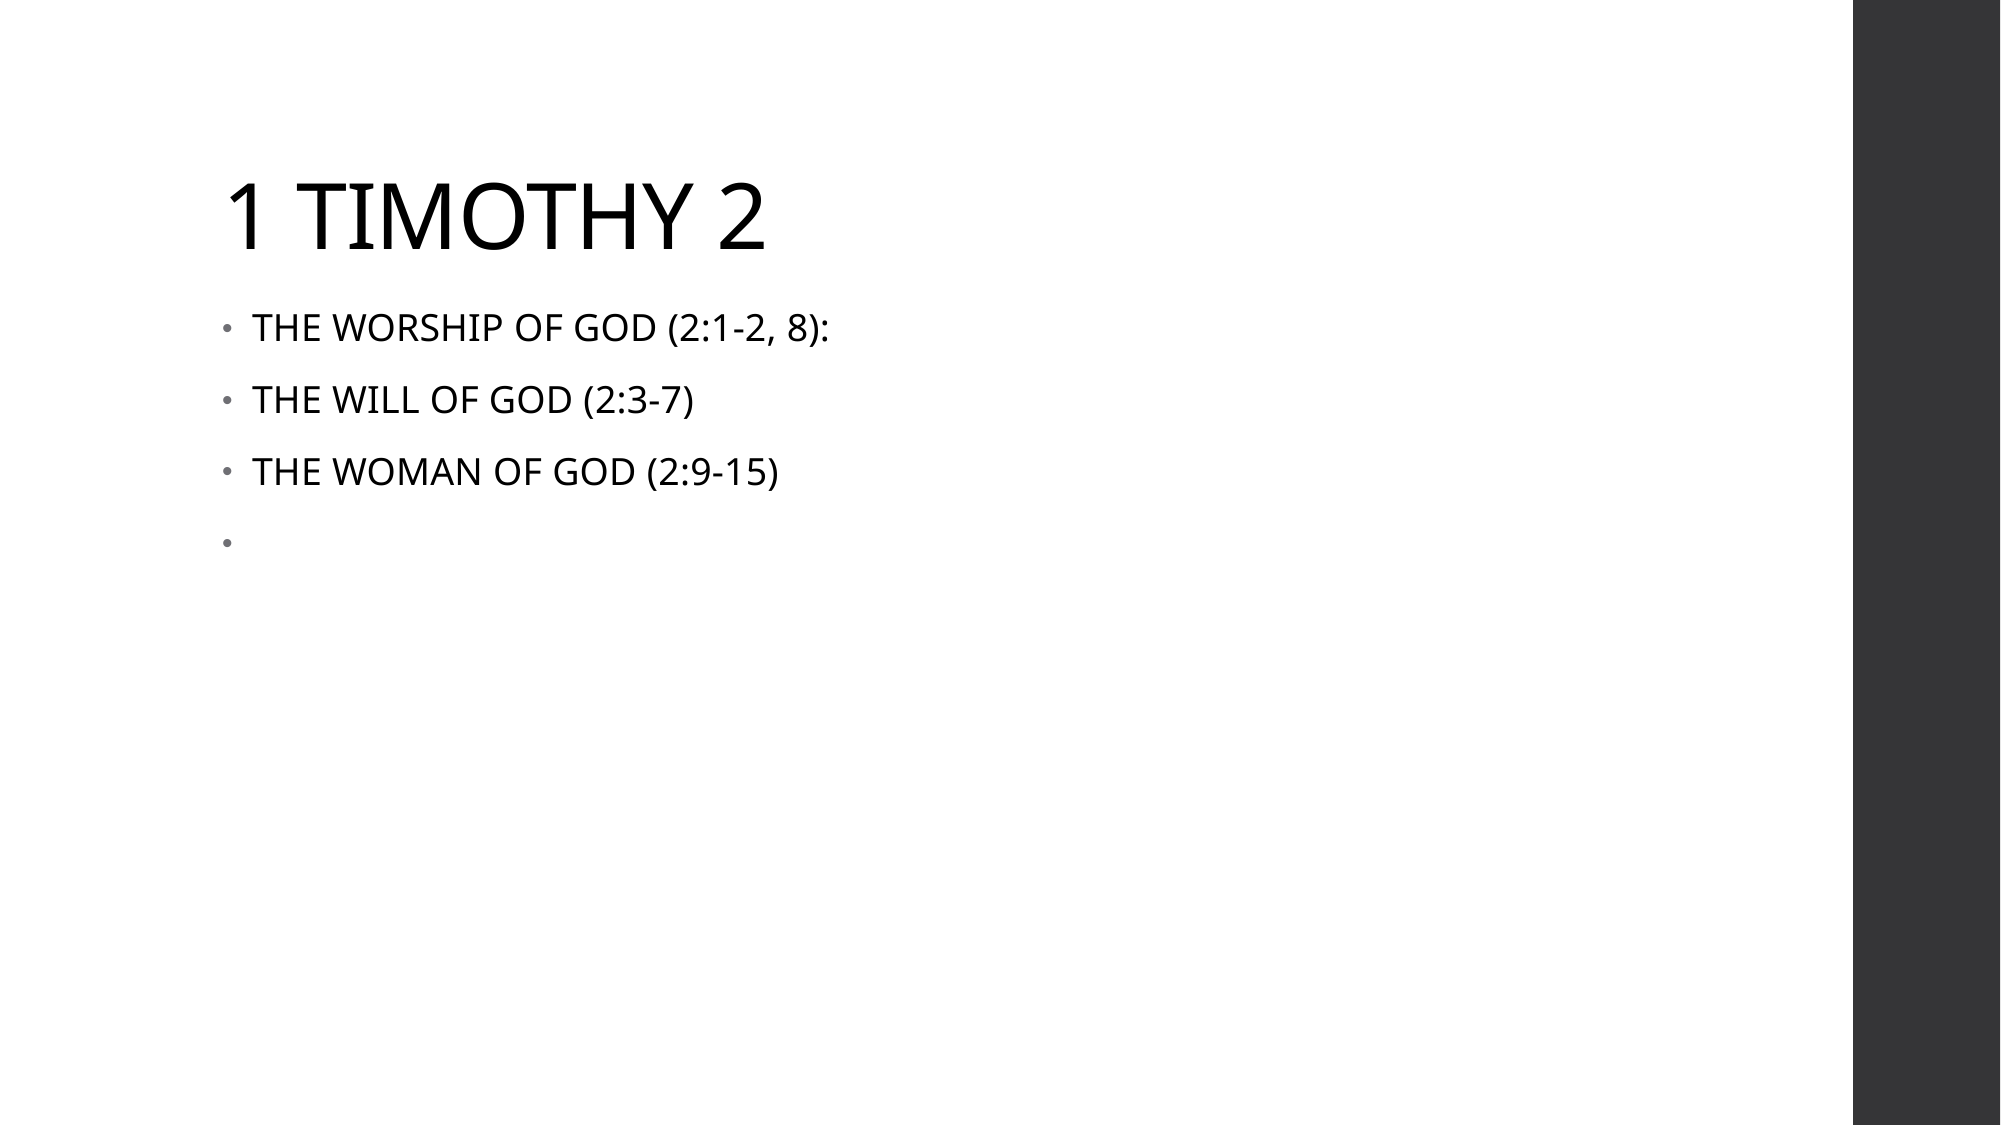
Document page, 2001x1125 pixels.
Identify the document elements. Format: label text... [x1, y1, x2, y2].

title 1 TIMOTHY 2 [206, 60, 1797, 278]
list THE WORSHIP OF GOD (2:1-2, 8): THE WILL OF GOD (2:3-7) THE WOMAN OF GOD (2:9-15) [206, 299, 1617, 1014]
